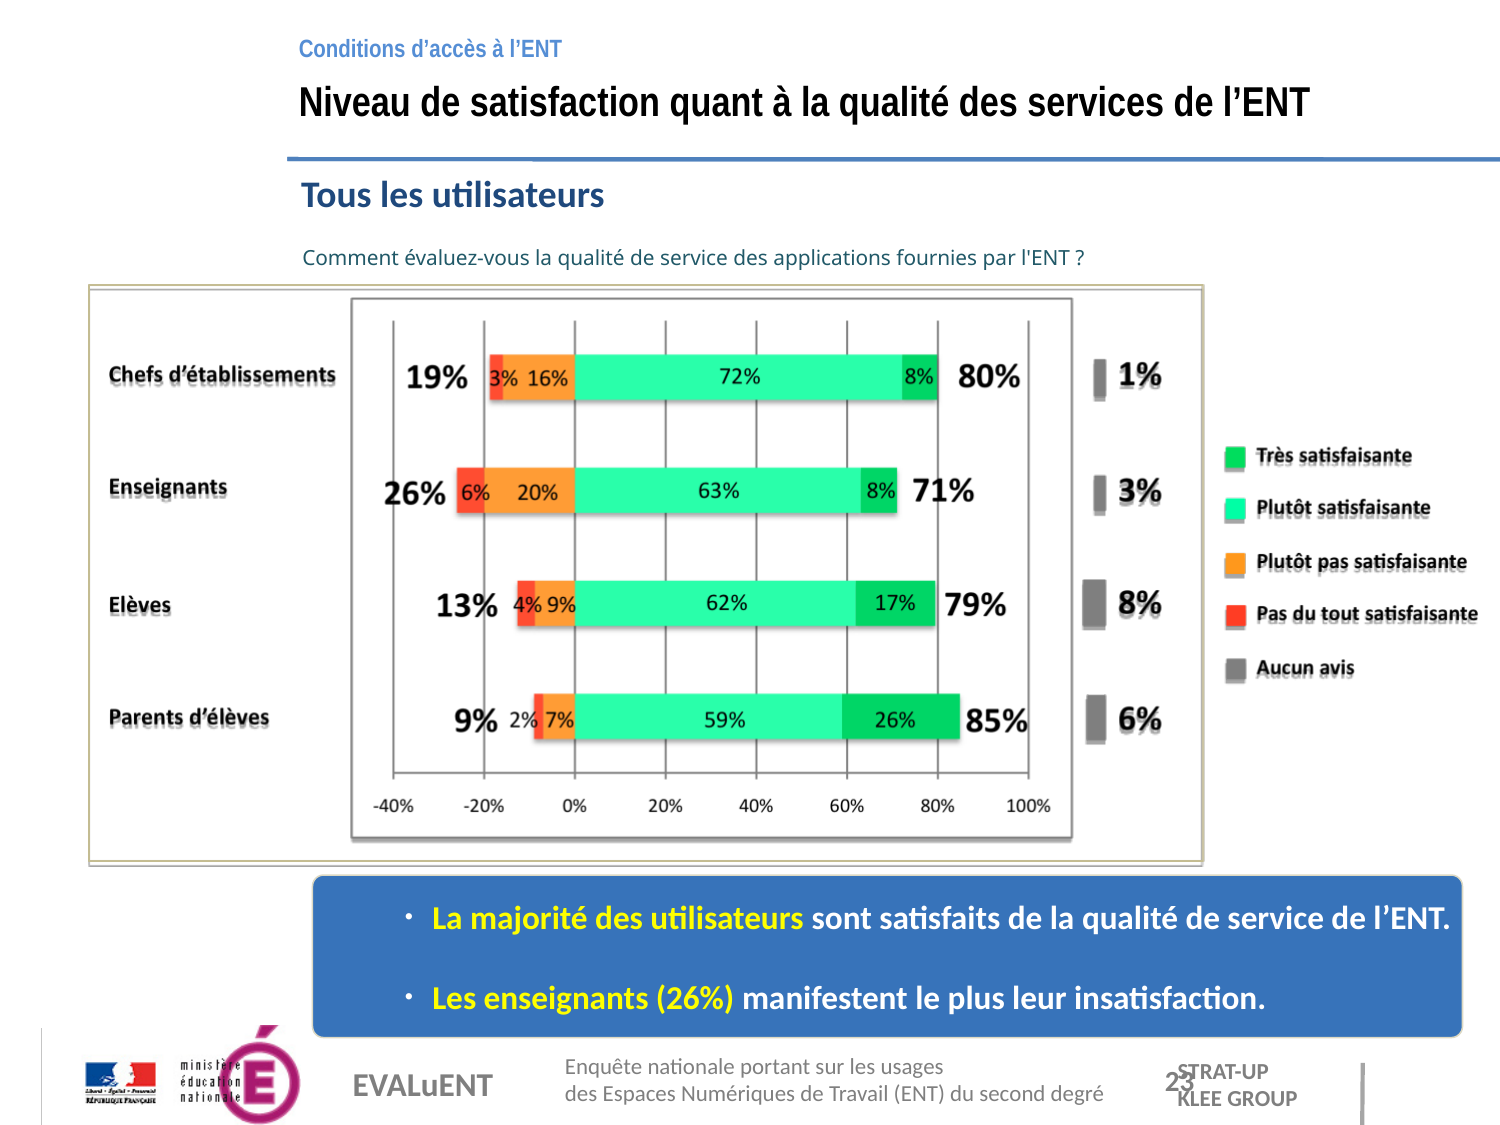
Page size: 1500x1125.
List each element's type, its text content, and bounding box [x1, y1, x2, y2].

text_box Tous les utilisateurs [286, 162, 624, 224]
text_box La majorité des utilisateurs sont satisfaits de la qualité de service de l’ENT. Les enseignants (26%) manifestent le plus leur insatisfaction. [312, 875, 1463, 1038]
text_box Comment évaluez-vous la qualité de service des applications fournies par l'ENT ? [287, 237, 1375, 280]
text_box [1074, 1050, 1426, 1110]
picture [87, 283, 1500, 863]
text_box Conditions d’accès à l’ENT Niveau de satisfaction quant à la qualité des services de l’ENT [284, 25, 1500, 100]
